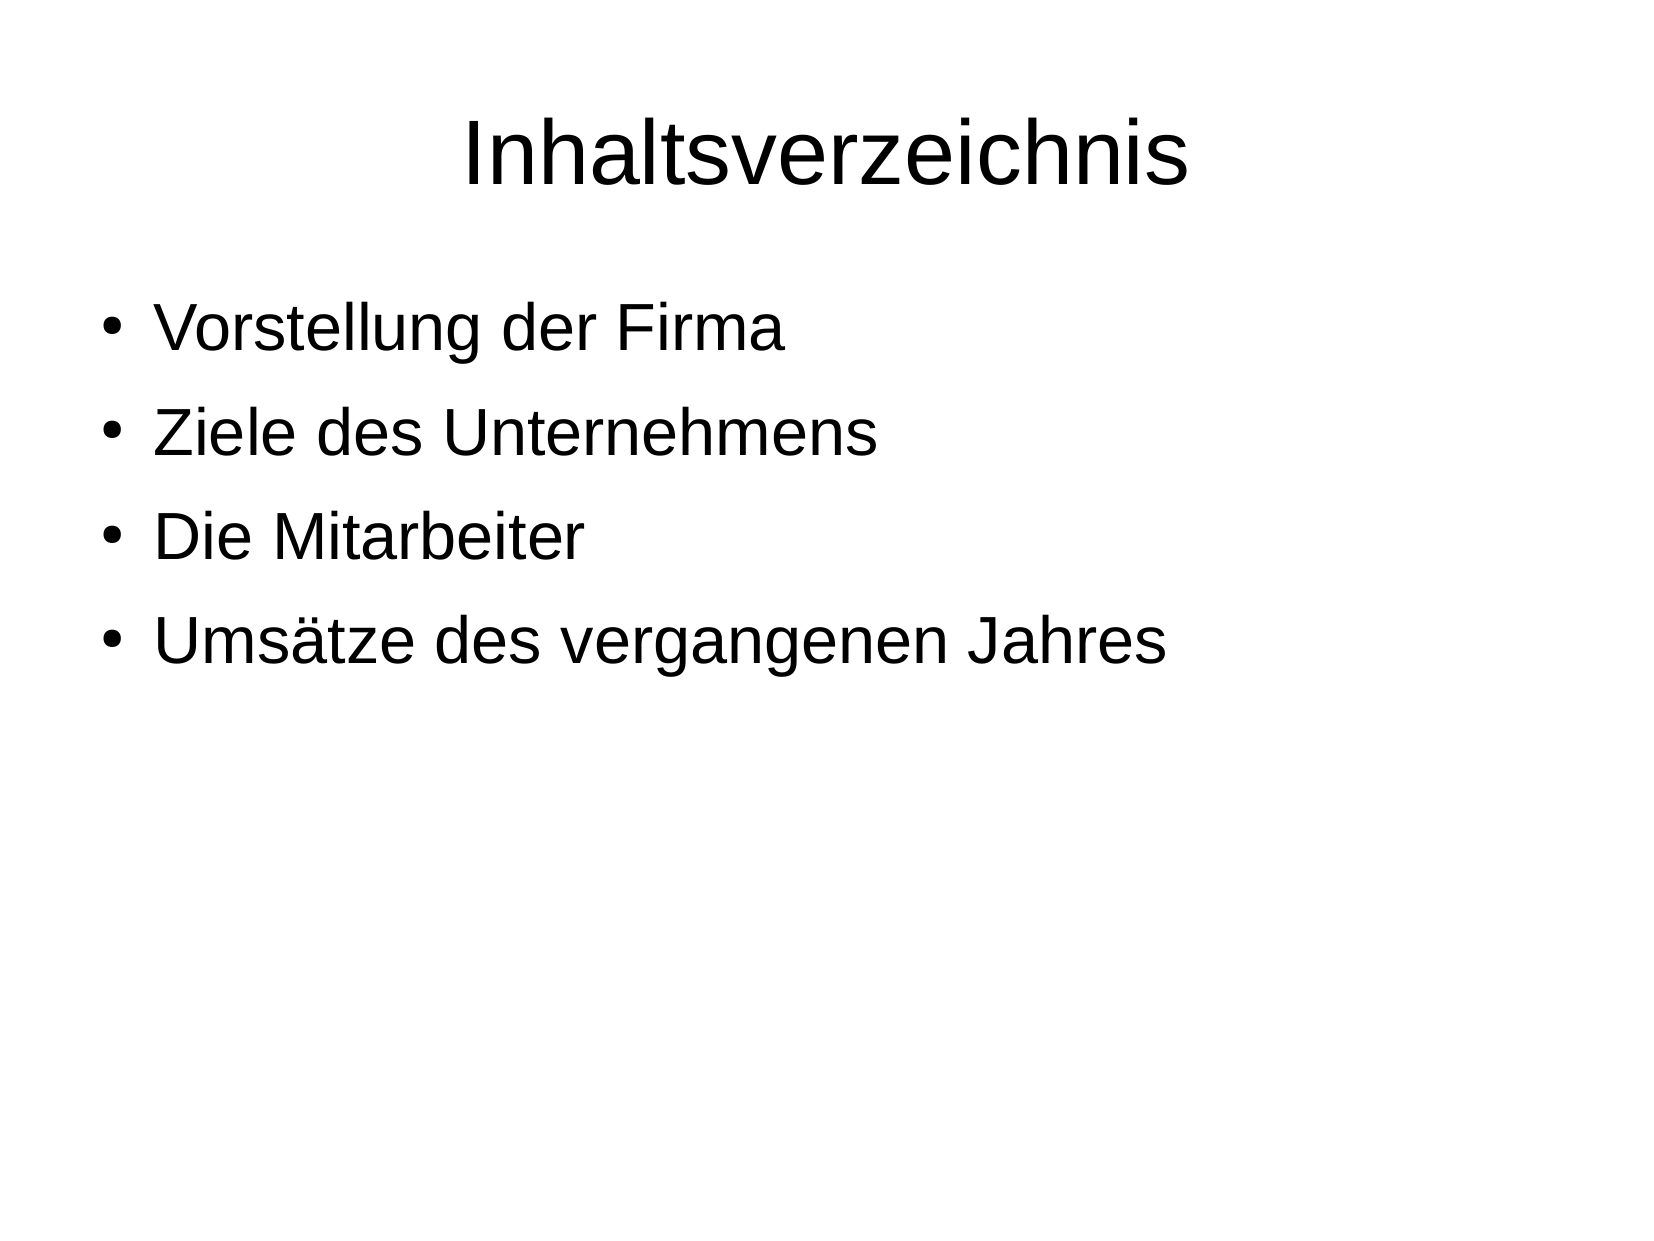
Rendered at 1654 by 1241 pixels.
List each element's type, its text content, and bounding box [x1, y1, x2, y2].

title Inhaltsverzeichnis [82, 56, 1571, 250]
list Vorstellung der Firma Ziele des Unternehmens Die Mitarbeiter Umsätze des vergangenen Jahres [82, 290, 1571, 1094]
